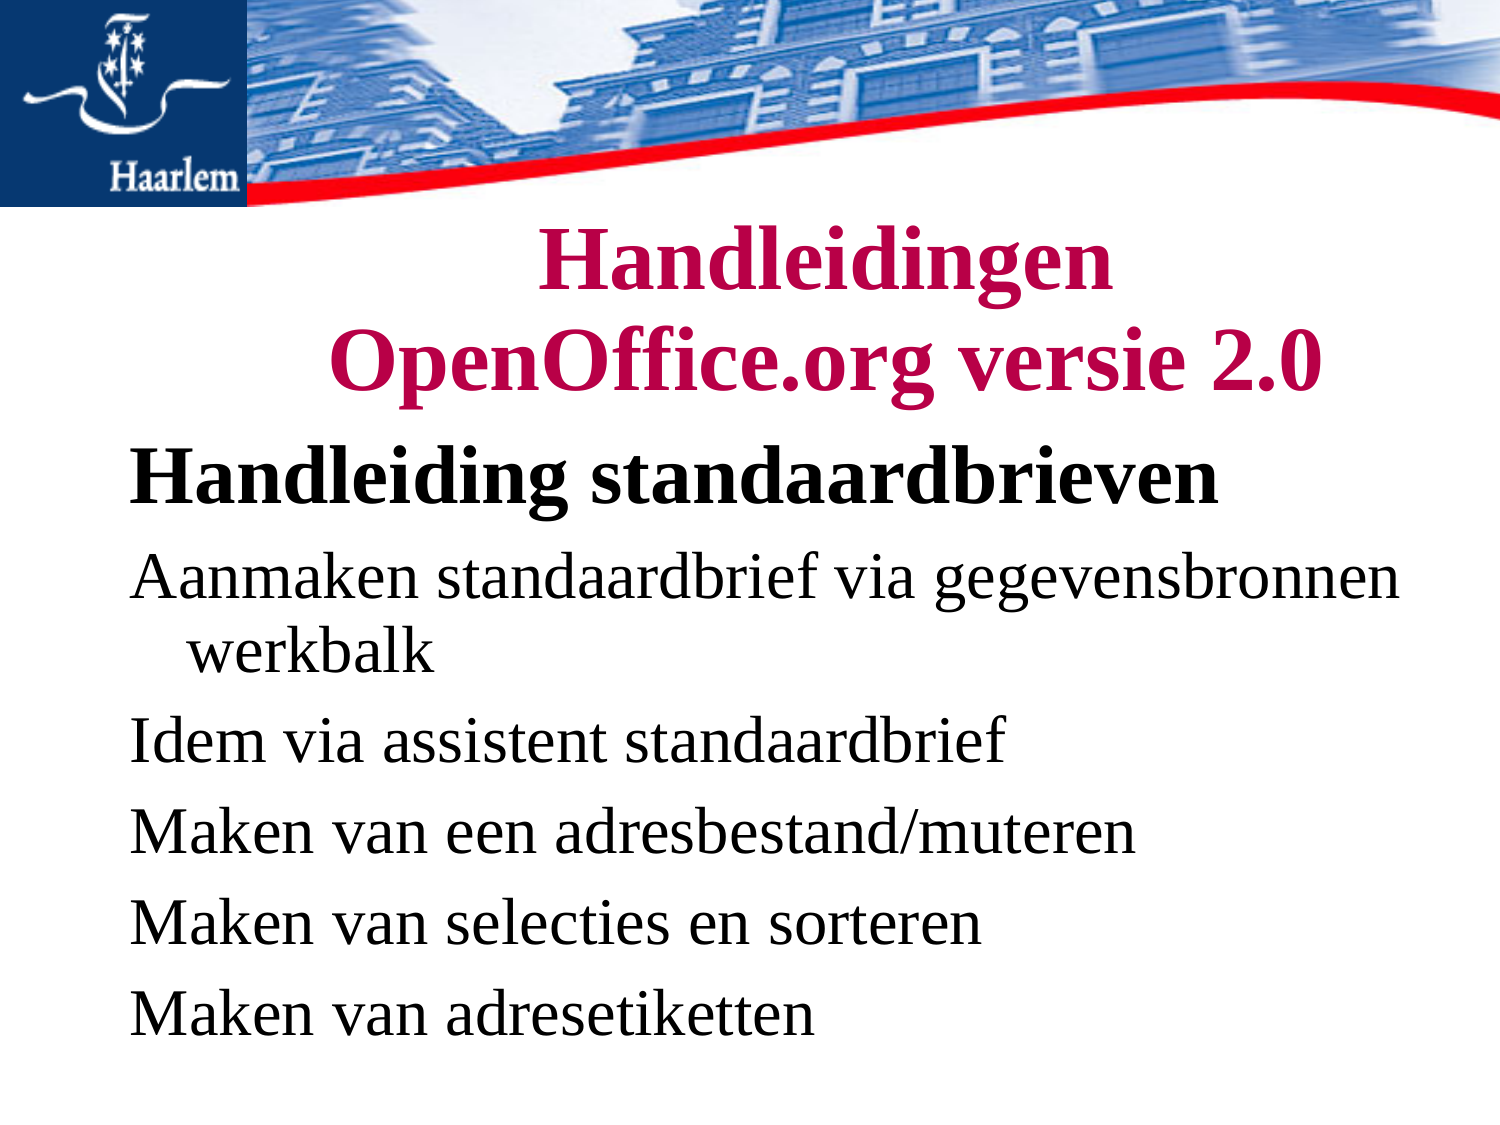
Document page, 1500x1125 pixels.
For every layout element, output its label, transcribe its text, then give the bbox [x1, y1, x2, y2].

picture [0, 0, 1500, 207]
list Handleiding standaardbrieven Aanmaken standaardbrief via gegevensbronnen werkbalk Idem via assistent standaardbrief Maken van een adresbestand/muteren Maken van selecties en sorteren Maken van adresetiketten [129, 429, 1500, 1125]
title Handleidingen OpenOffice.org versie 2.0 [124, 195, 1500, 423]
